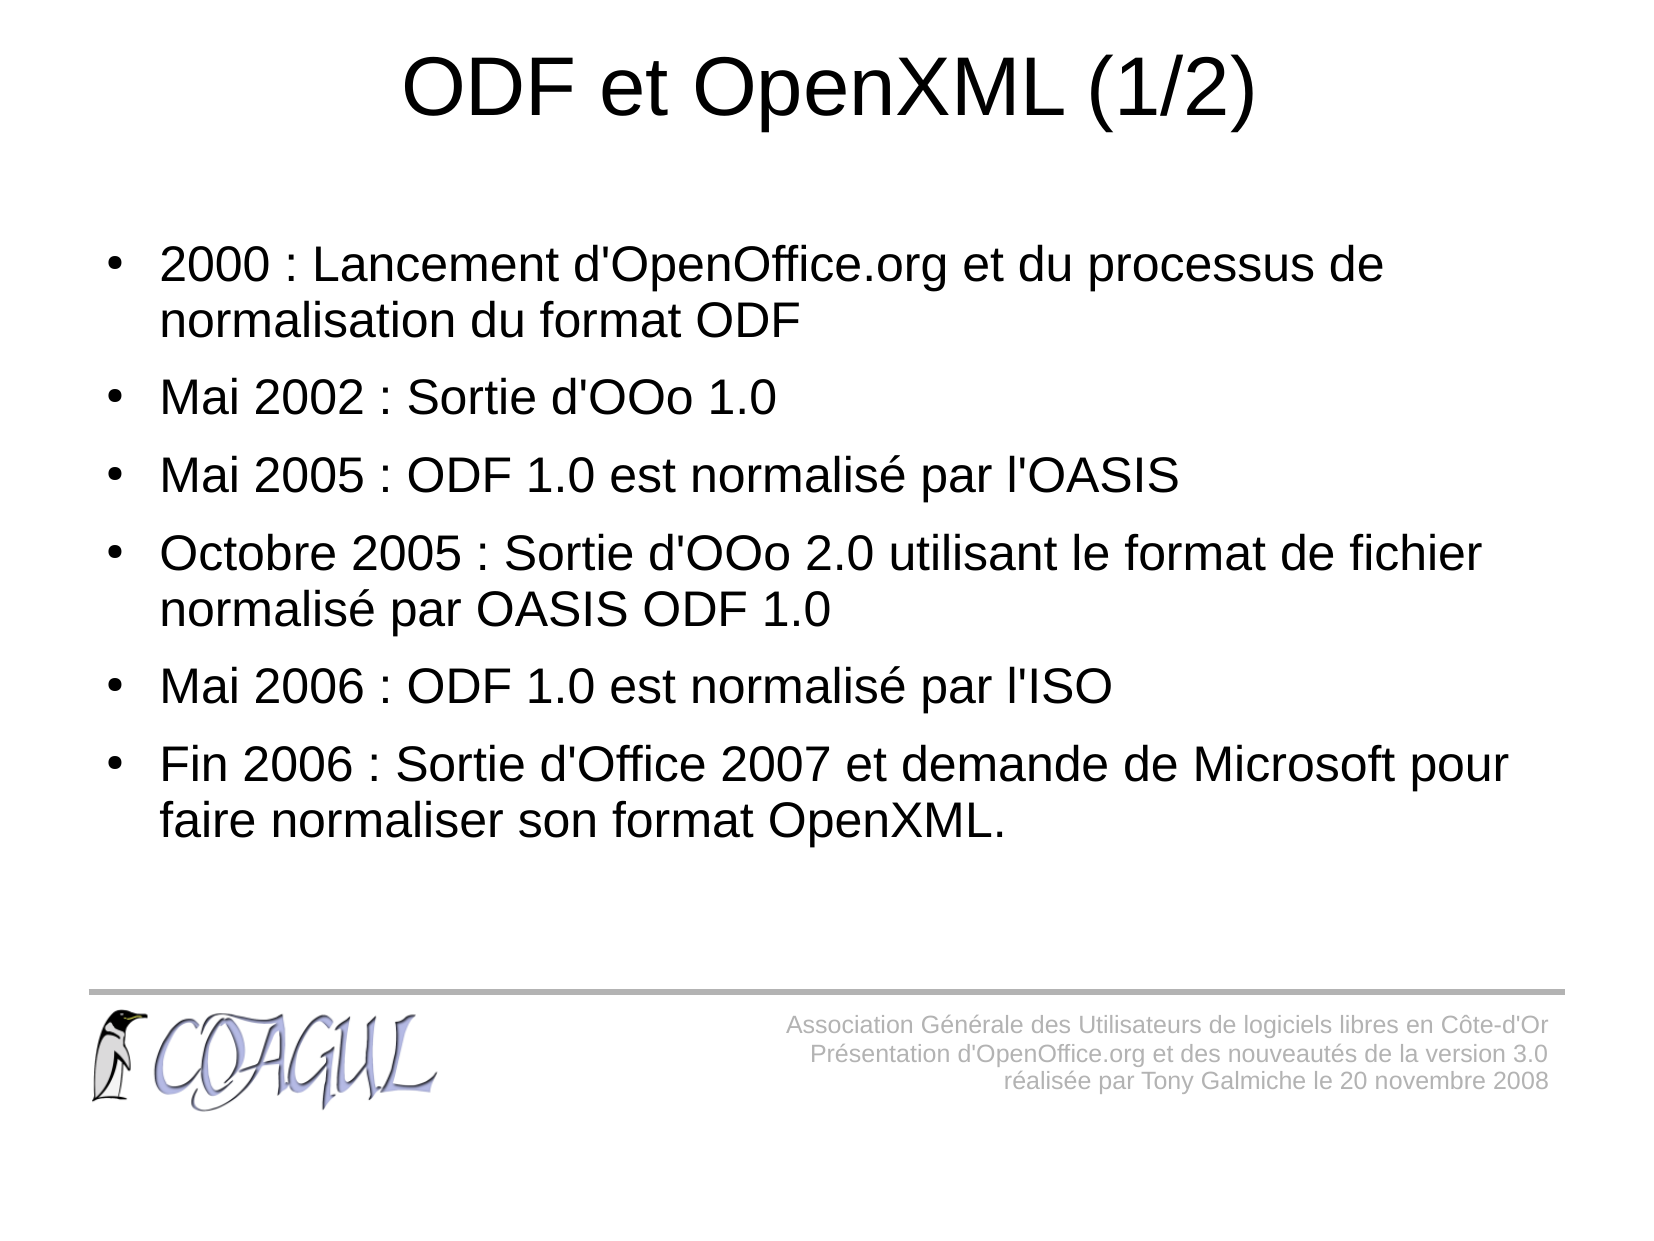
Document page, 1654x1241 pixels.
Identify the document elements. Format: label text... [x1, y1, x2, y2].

list 2000 : Lancement d'OpenOffice.org et du processus de normalisation du format ODF Mai 2002 : Sortie d'OOo 1.0 Mai 2005 : ODF 1.0 est normalisé par l'OASIS Octobre 2005 : Sortie d'OOo 2.0 utilisant le format de fichier normalisé par OASIS ODF 1.0 Mai 2006 : ODF 1.0 est normalisé par l'ISO Fin 2006 : Sortie d'Office 2007 et demande de Microsoft pour faire normaliser son format OpenXML. [88, 236, 1571, 916]
picture [88, 1006, 443, 1117]
title ODF et OpenXML (1/2) [88, 25, 1571, 148]
